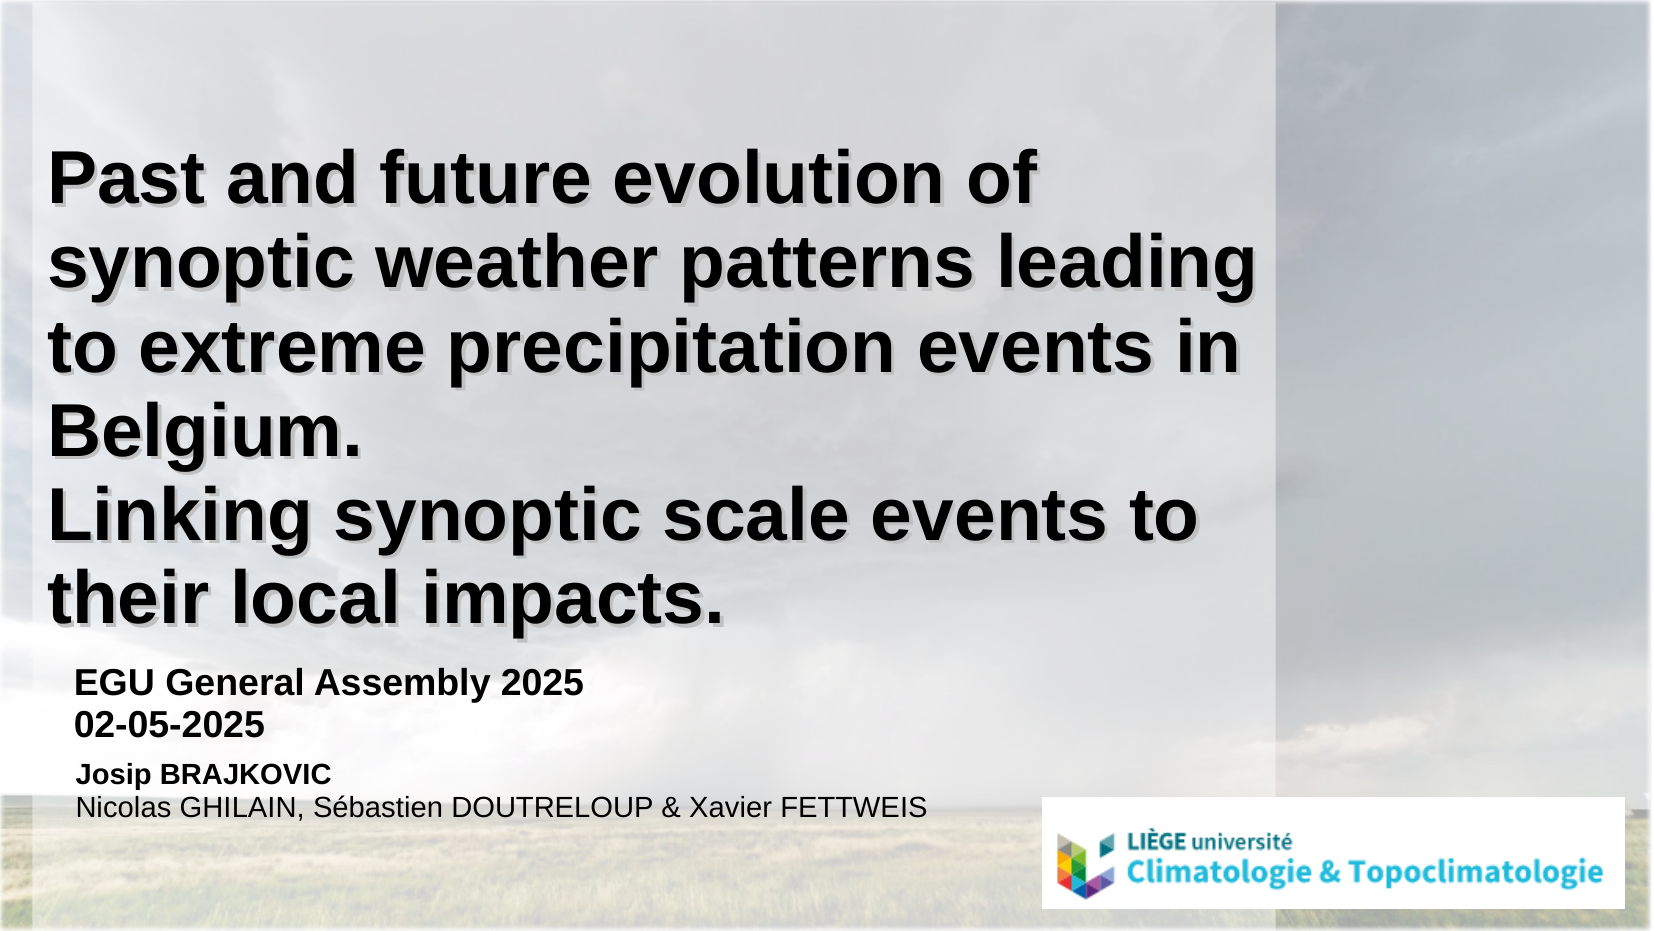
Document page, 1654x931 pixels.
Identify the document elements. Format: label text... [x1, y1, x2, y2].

picture [0, 0, 1653, 931]
text_box Past and future evolution of synoptic weather patterns leading to extreme precipitation events in Belgium. Linking synoptic scale events to their local impacts. [32, 2, 1276, 931]
text_box Josip BRAJKOVIC Nicolas GHILAIN, Sébastien DOUTRELOUP & Xavier FETTWEIS [60, 708, 975, 864]
text_box EGU General Assembly 2025 02-05-2025 [59, 654, 1222, 798]
